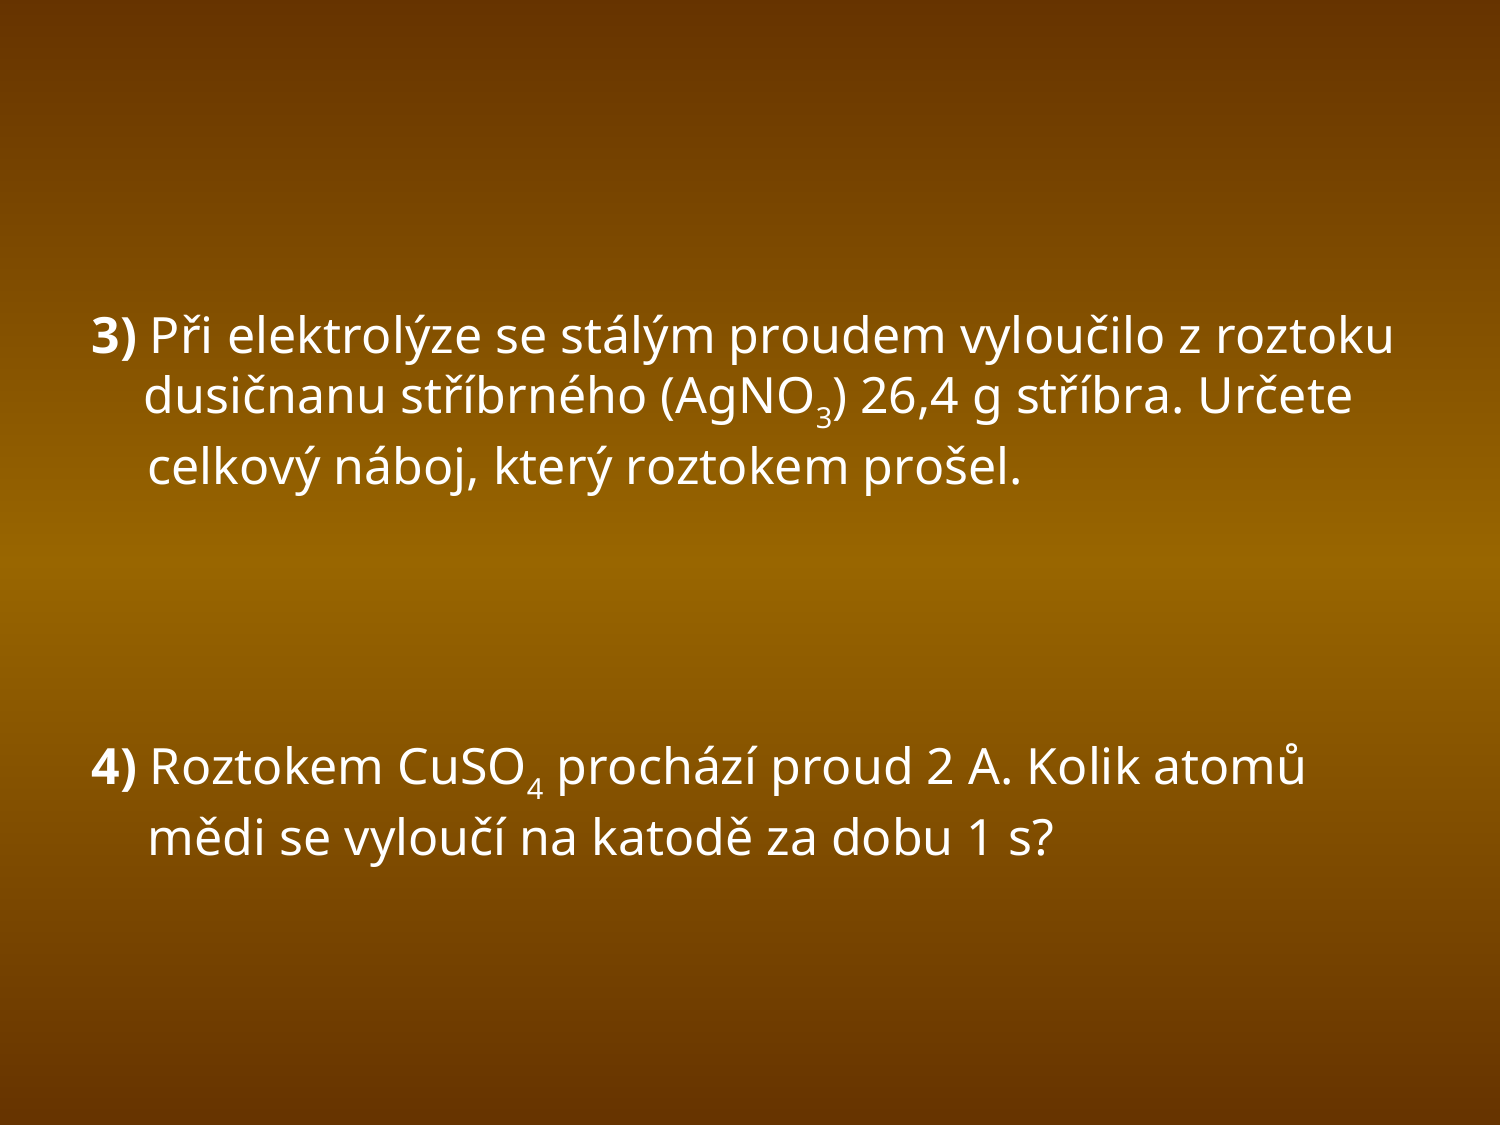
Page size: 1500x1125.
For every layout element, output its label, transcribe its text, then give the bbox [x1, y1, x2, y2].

text_box 3) Při elektrolýze se stálým proudem vyloučilo z roztoku dusičnanu stříbrného (AgNO3) 26,4 g stříbra. Určete celkový náboj, který roztokem prošel. 4) Roztokem CuSO4 prochází proud 2 A. Kolik atomů mědi se vyloučí na katodě za dobu 1 s? [76, 195, 1447, 873]
